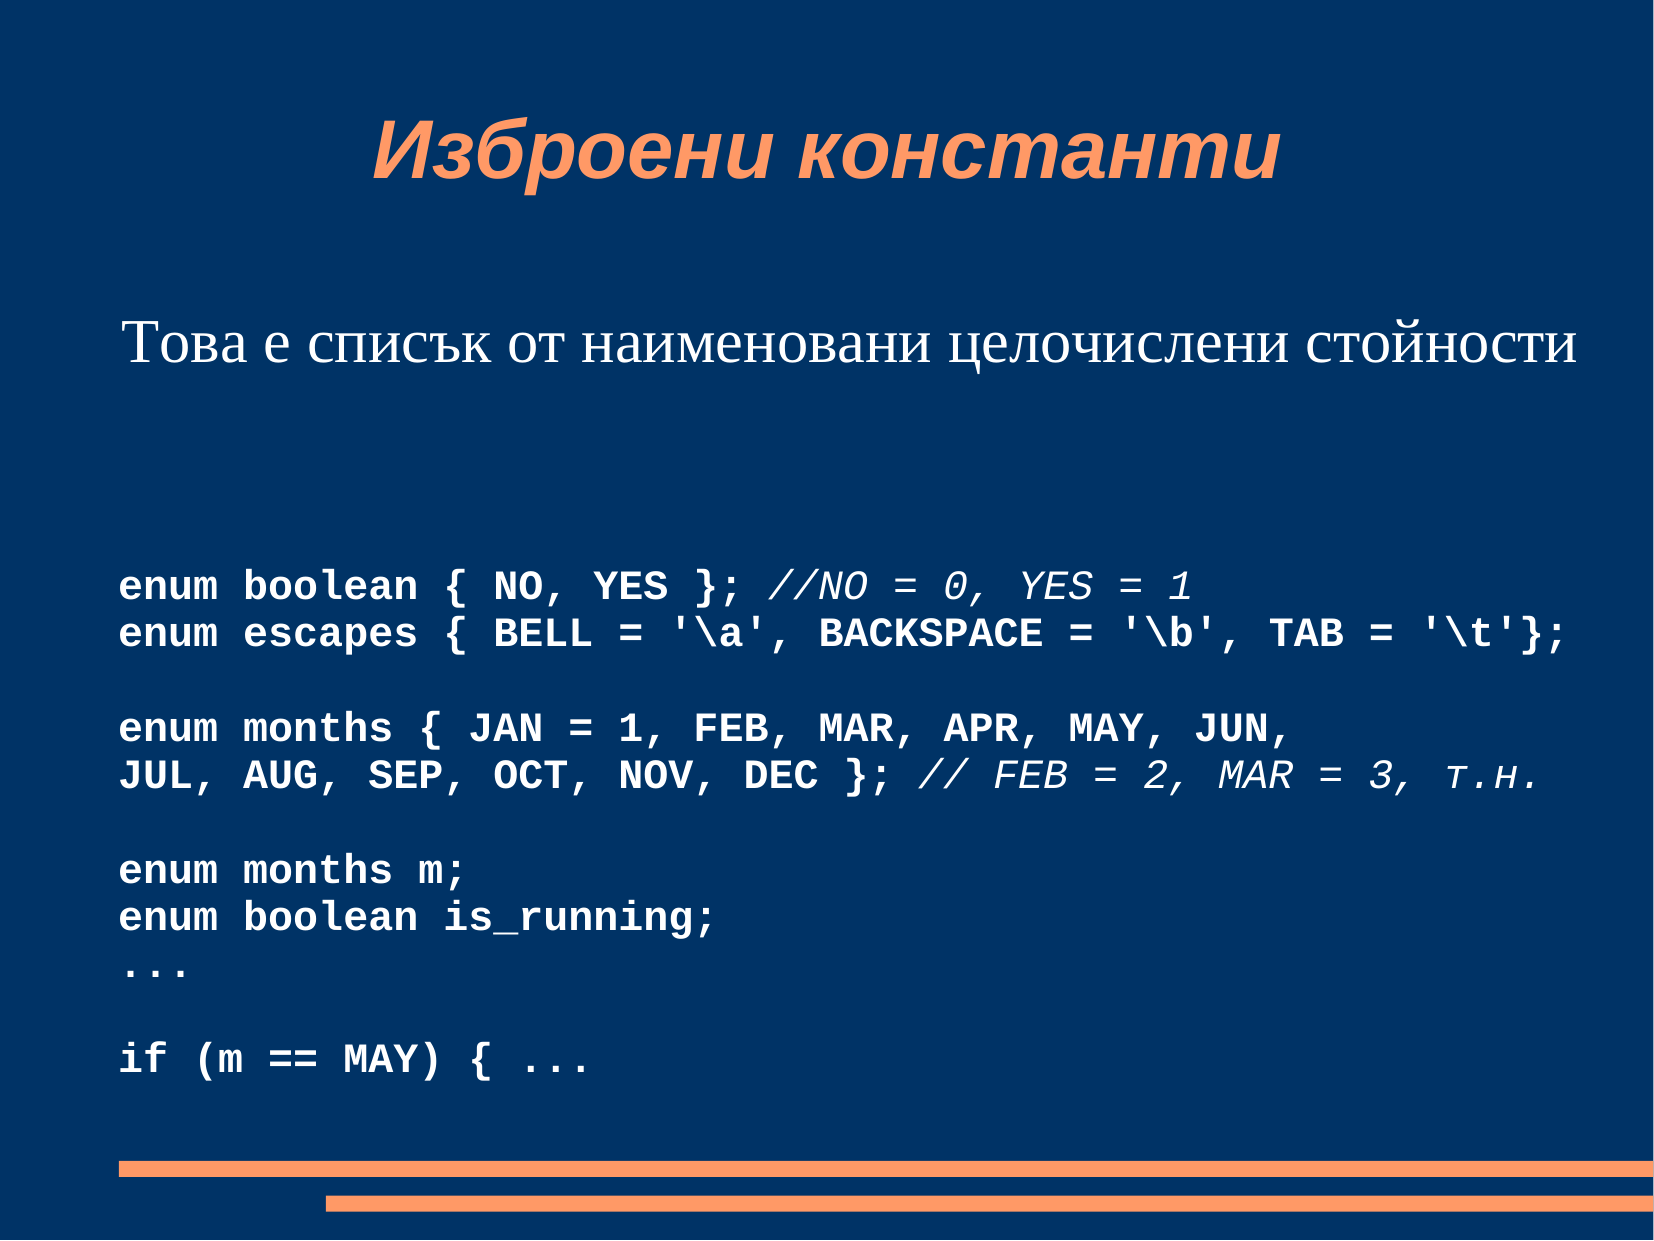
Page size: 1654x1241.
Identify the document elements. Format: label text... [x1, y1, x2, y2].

subtitle Това е списък от наименовани целочислени стойности [121, 211, 1625, 473]
title Изброени константи [121, 46, 1534, 211]
text_box enum boolean { NO, YES }; //NO = 0, YES = 1 enum escapes { BELL = '\a', BACKSPACE = '\b', TAB = '\t'}; enum months { JAN = 1, FEB, MAR, APR, MAY, JUN, JUL, AUG, SEP, OCT, NOV, DEC }; // FEB = 2, MAR = 3, т.н. enum months m; enum boolean is_running; ... if (m == MAY) { ... [118, 561, 1595, 1088]
